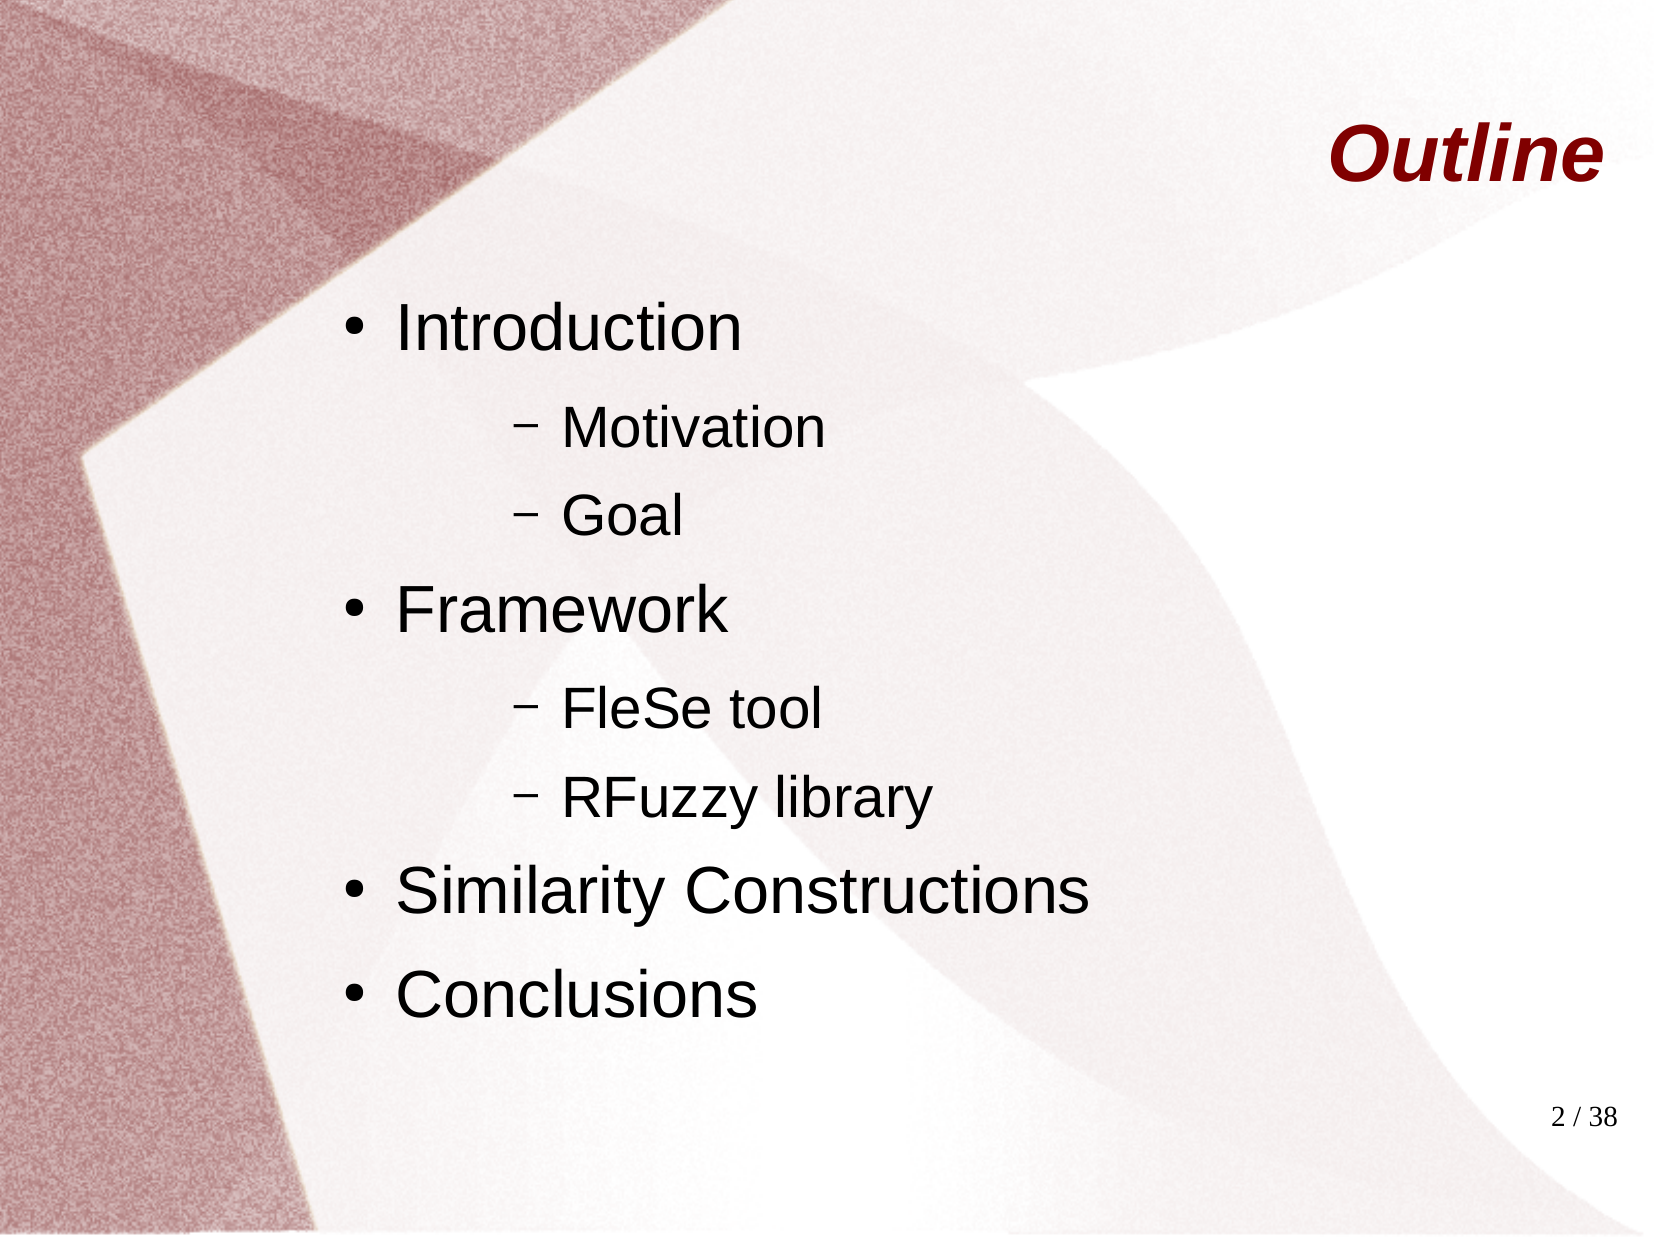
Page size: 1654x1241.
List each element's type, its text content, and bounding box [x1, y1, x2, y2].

list Introduction Motivation Goal Framework FleSe tool RFuzzy library Similarity Constructions Conclusions [324, 290, 1601, 1033]
title Outline [596, 49, 1607, 257]
picture [0, 0, 1654, 1241]
